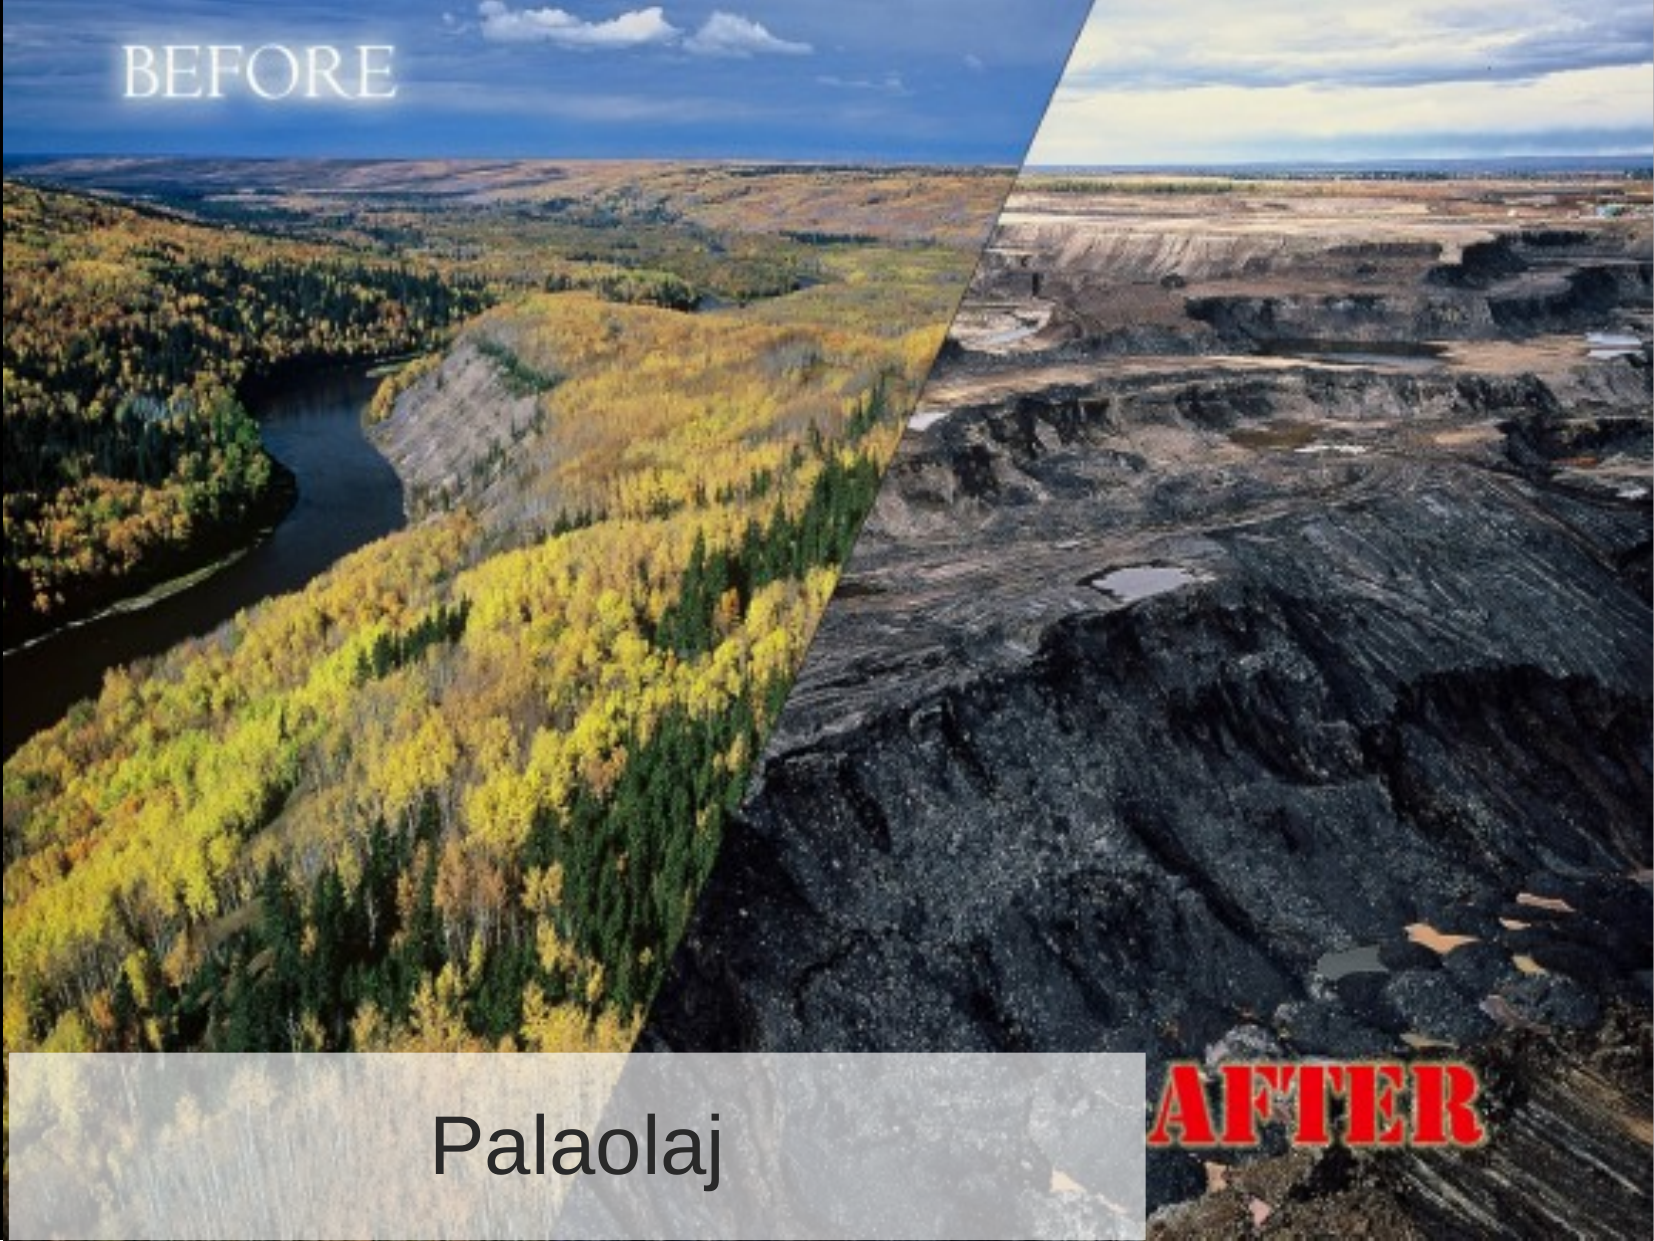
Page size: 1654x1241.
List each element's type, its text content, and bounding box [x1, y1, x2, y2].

text_box Palaolaj [8, 1052, 1146, 1241]
picture [3, 0, 1654, 1241]
